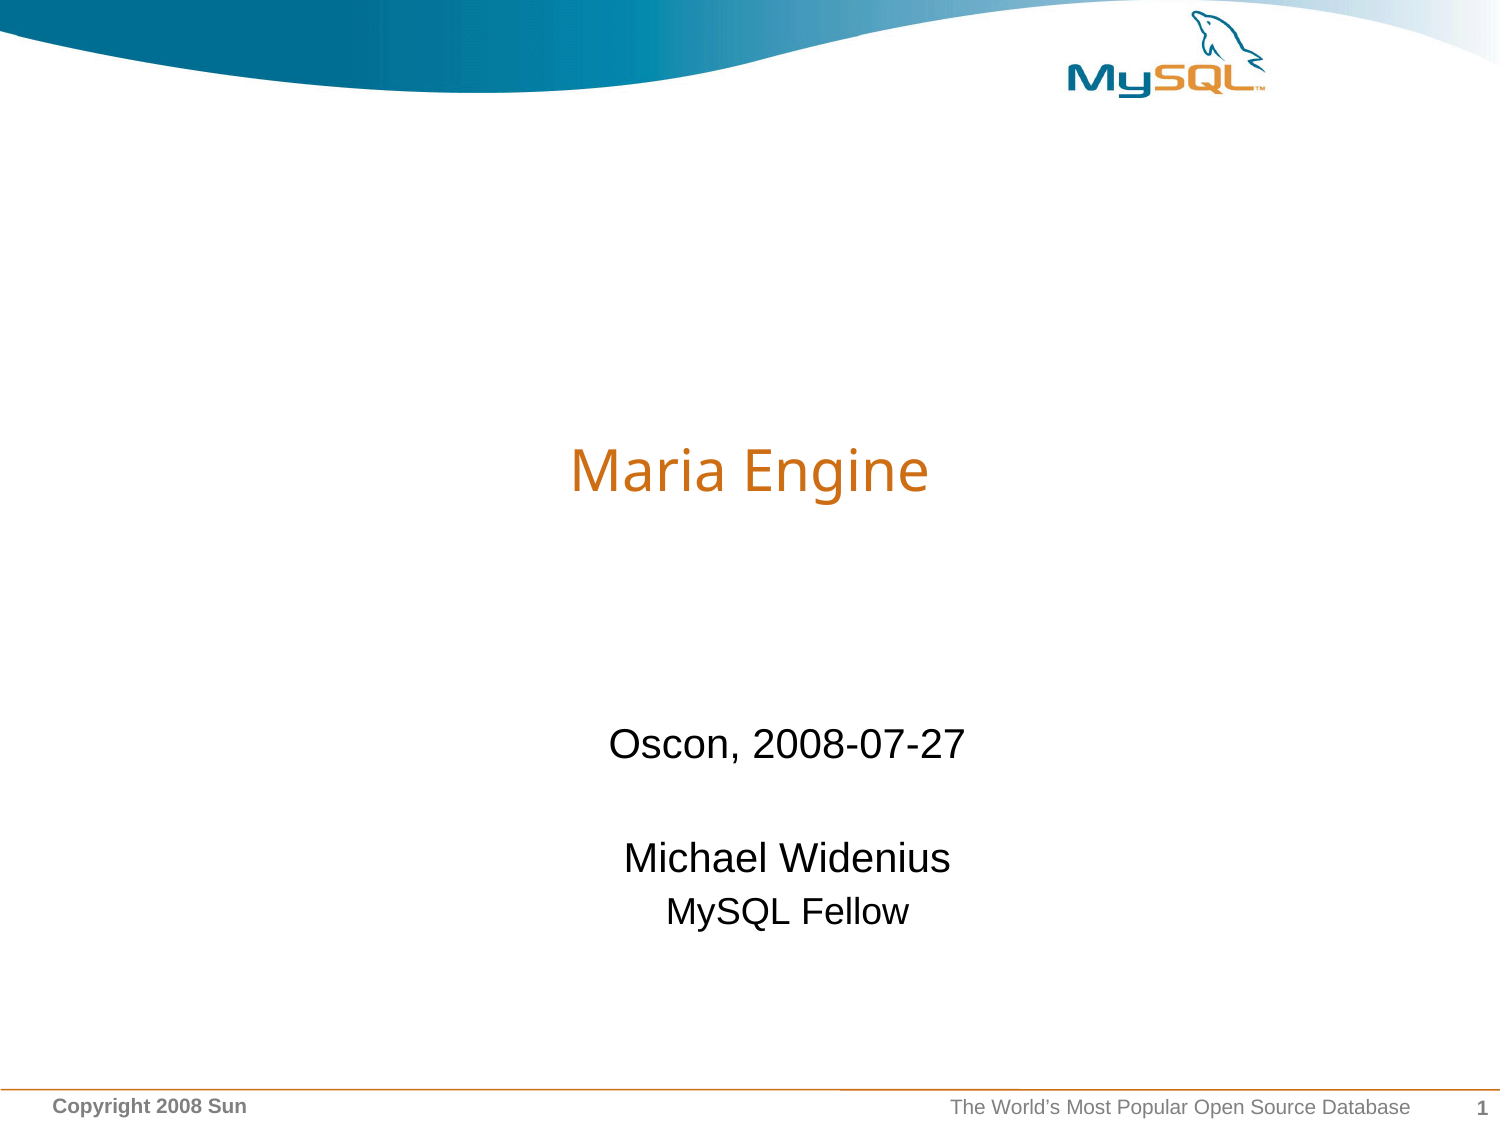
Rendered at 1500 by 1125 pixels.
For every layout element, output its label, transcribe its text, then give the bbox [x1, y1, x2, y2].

subtitle Oscon, 2008-07-27 Michael Widenius MySQL Fellow [225, 637, 1276, 959]
picture [0, 0, 1500, 98]
title Maria Engine [112, 374, 1388, 563]
